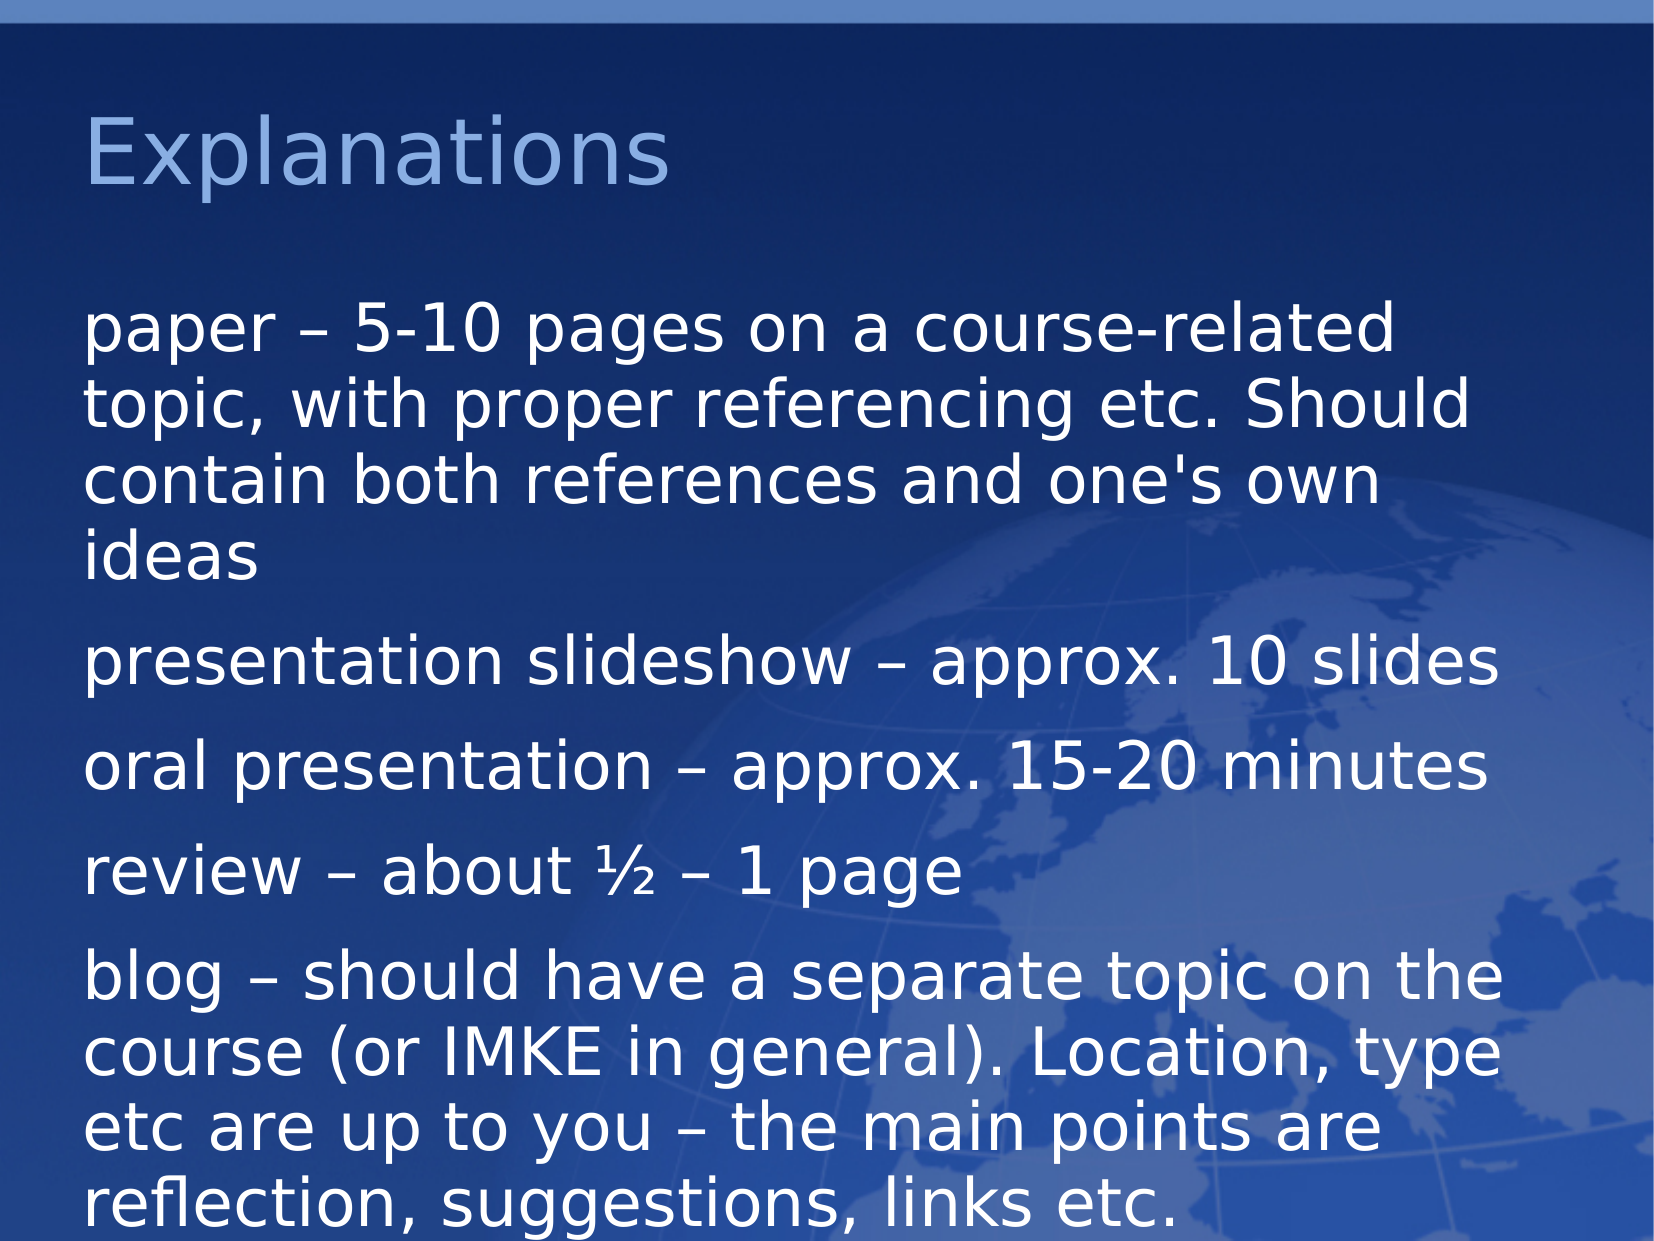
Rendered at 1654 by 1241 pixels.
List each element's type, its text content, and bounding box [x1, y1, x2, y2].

picture [0, 0, 1654, 1241]
title Explanations [82, 49, 1571, 257]
list paper – 5-10 pages on a course-related topic, with proper referencing etc. Should contain both references and one's own ideas presentation slideshow – approx. 10 slides oral presentation – approx. 15-20 minutes review – about ½ – 1 page blog – should have a separate topic on the course (or IMKE in general). Location, type etc are up to you – the main points are reflection, suggestions, links etc. [82, 290, 1571, 1241]
